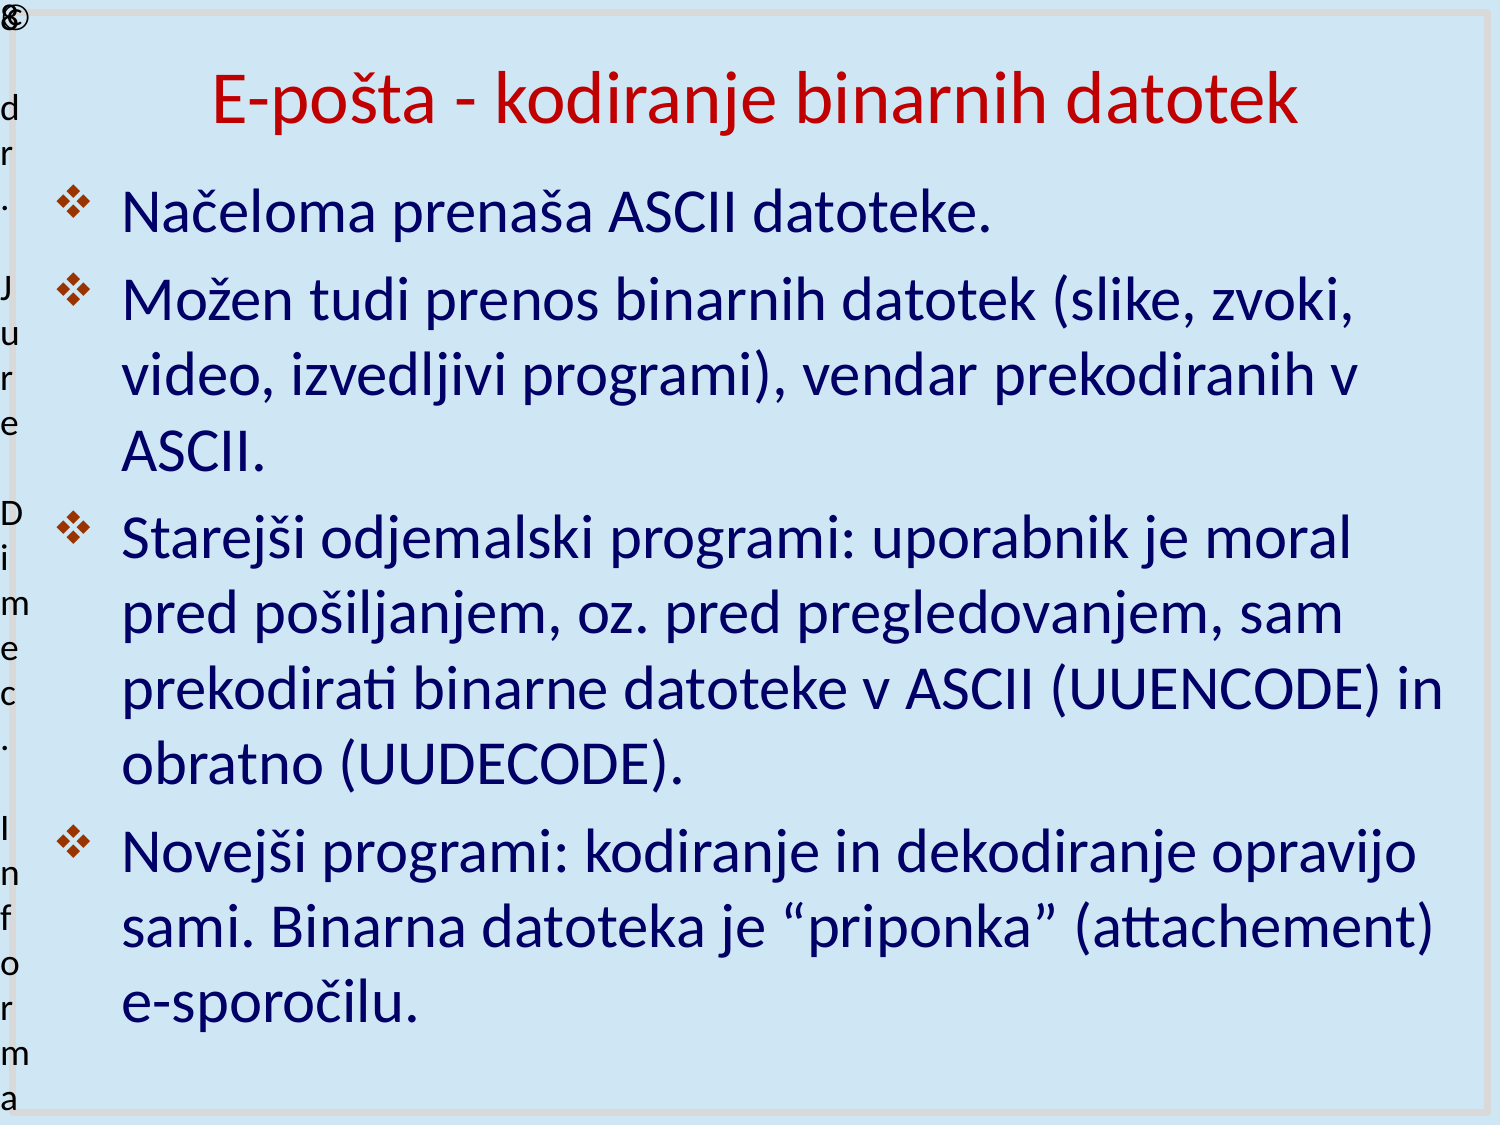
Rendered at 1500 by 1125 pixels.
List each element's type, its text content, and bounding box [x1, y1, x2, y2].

title E-pošta - kodiranje binarnih datotek [37, 37, 1475, 150]
list Načeloma prenaša ASCII datoteke. Možen tudi prenos binarnih datotek (slike, zvoki, video, izvedljivi programi), vendar prekodiranih v ASCII. Starejši odjemalski programi: uporabnik je moral pred pošiljanjem, oz. pred pregledovanjem, sam prekodirati binarne datoteke v ASCII (UUENCODE) in obratno (UUDECODE). Novejši programi: kodiranje in dekodiranje opravijo sami. Binarna datoteka je “priponka” (attachement) e-sporočilu. [37, 162, 1475, 1050]
